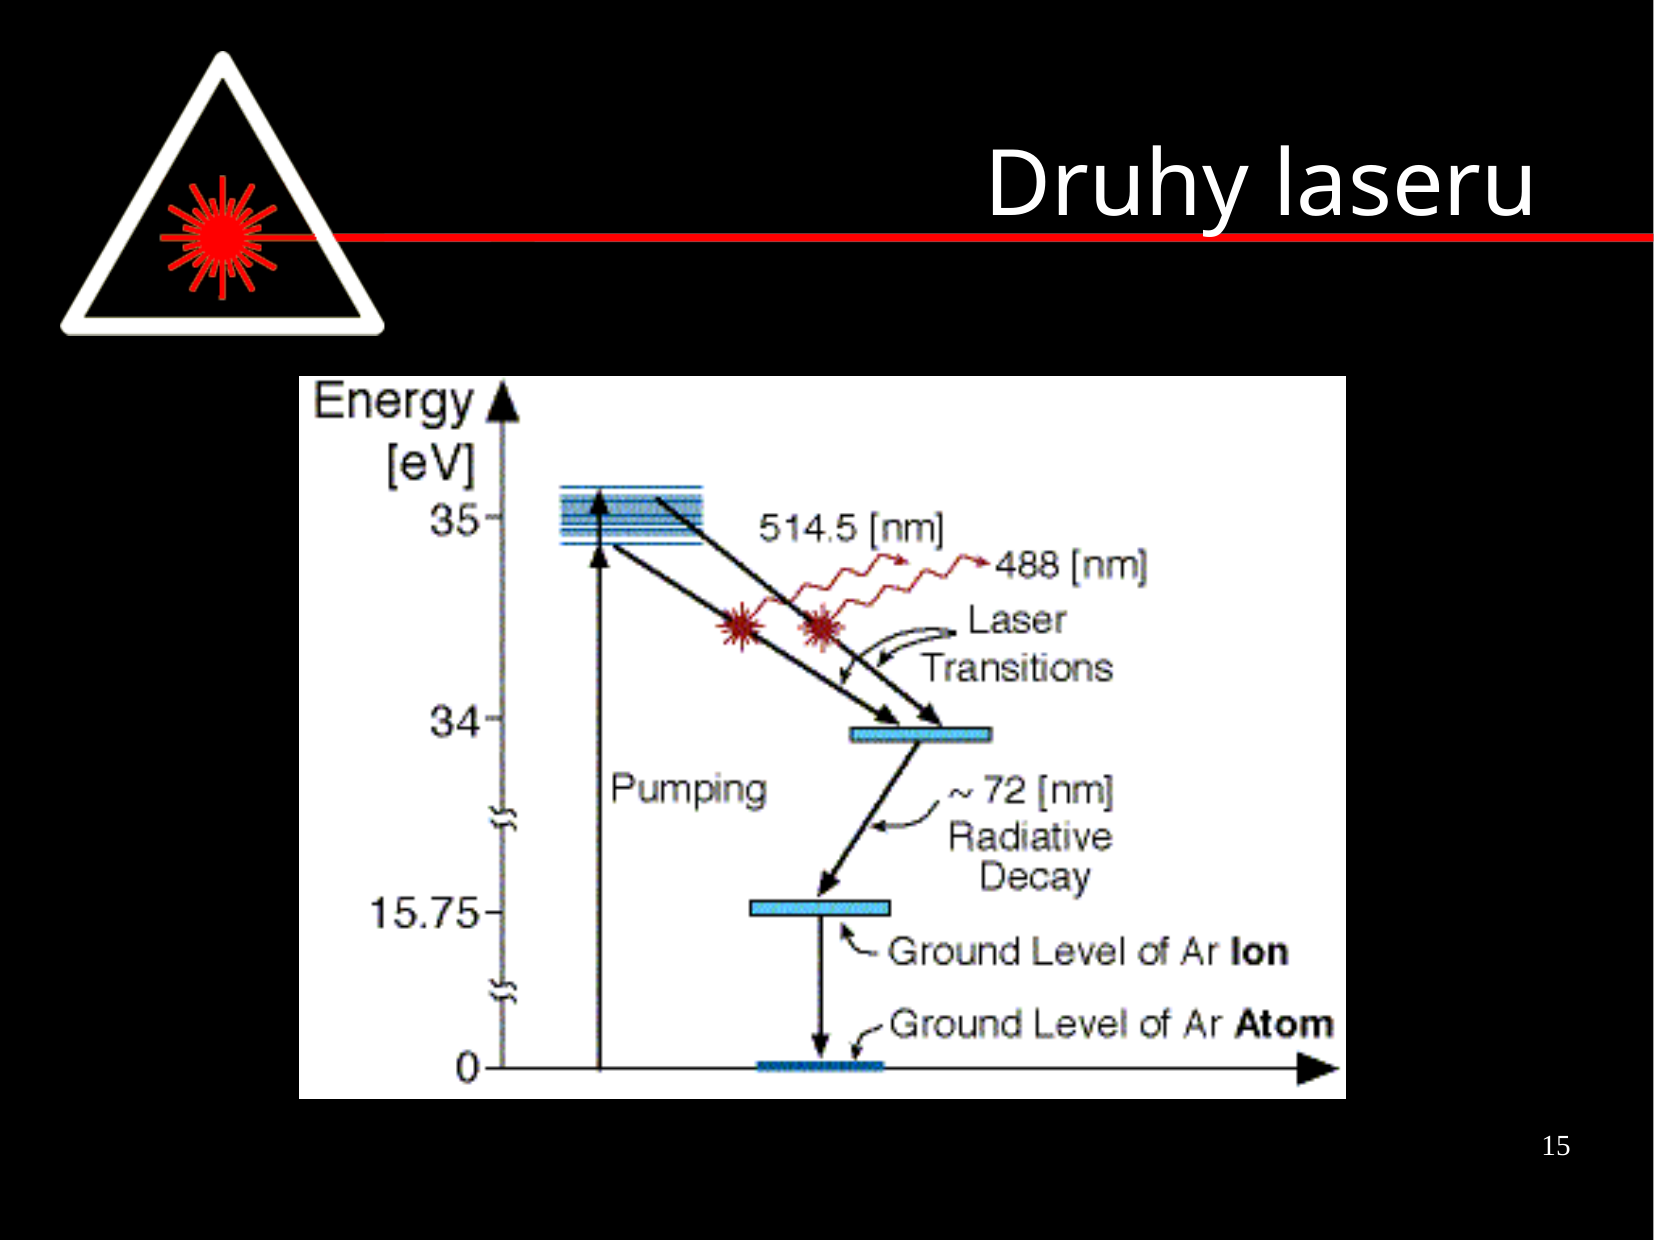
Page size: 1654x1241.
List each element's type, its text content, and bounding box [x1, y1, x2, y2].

picture [299, 376, 1346, 1100]
picture [60, 51, 1654, 336]
title Druhy laseru [50, 75, 1540, 283]
